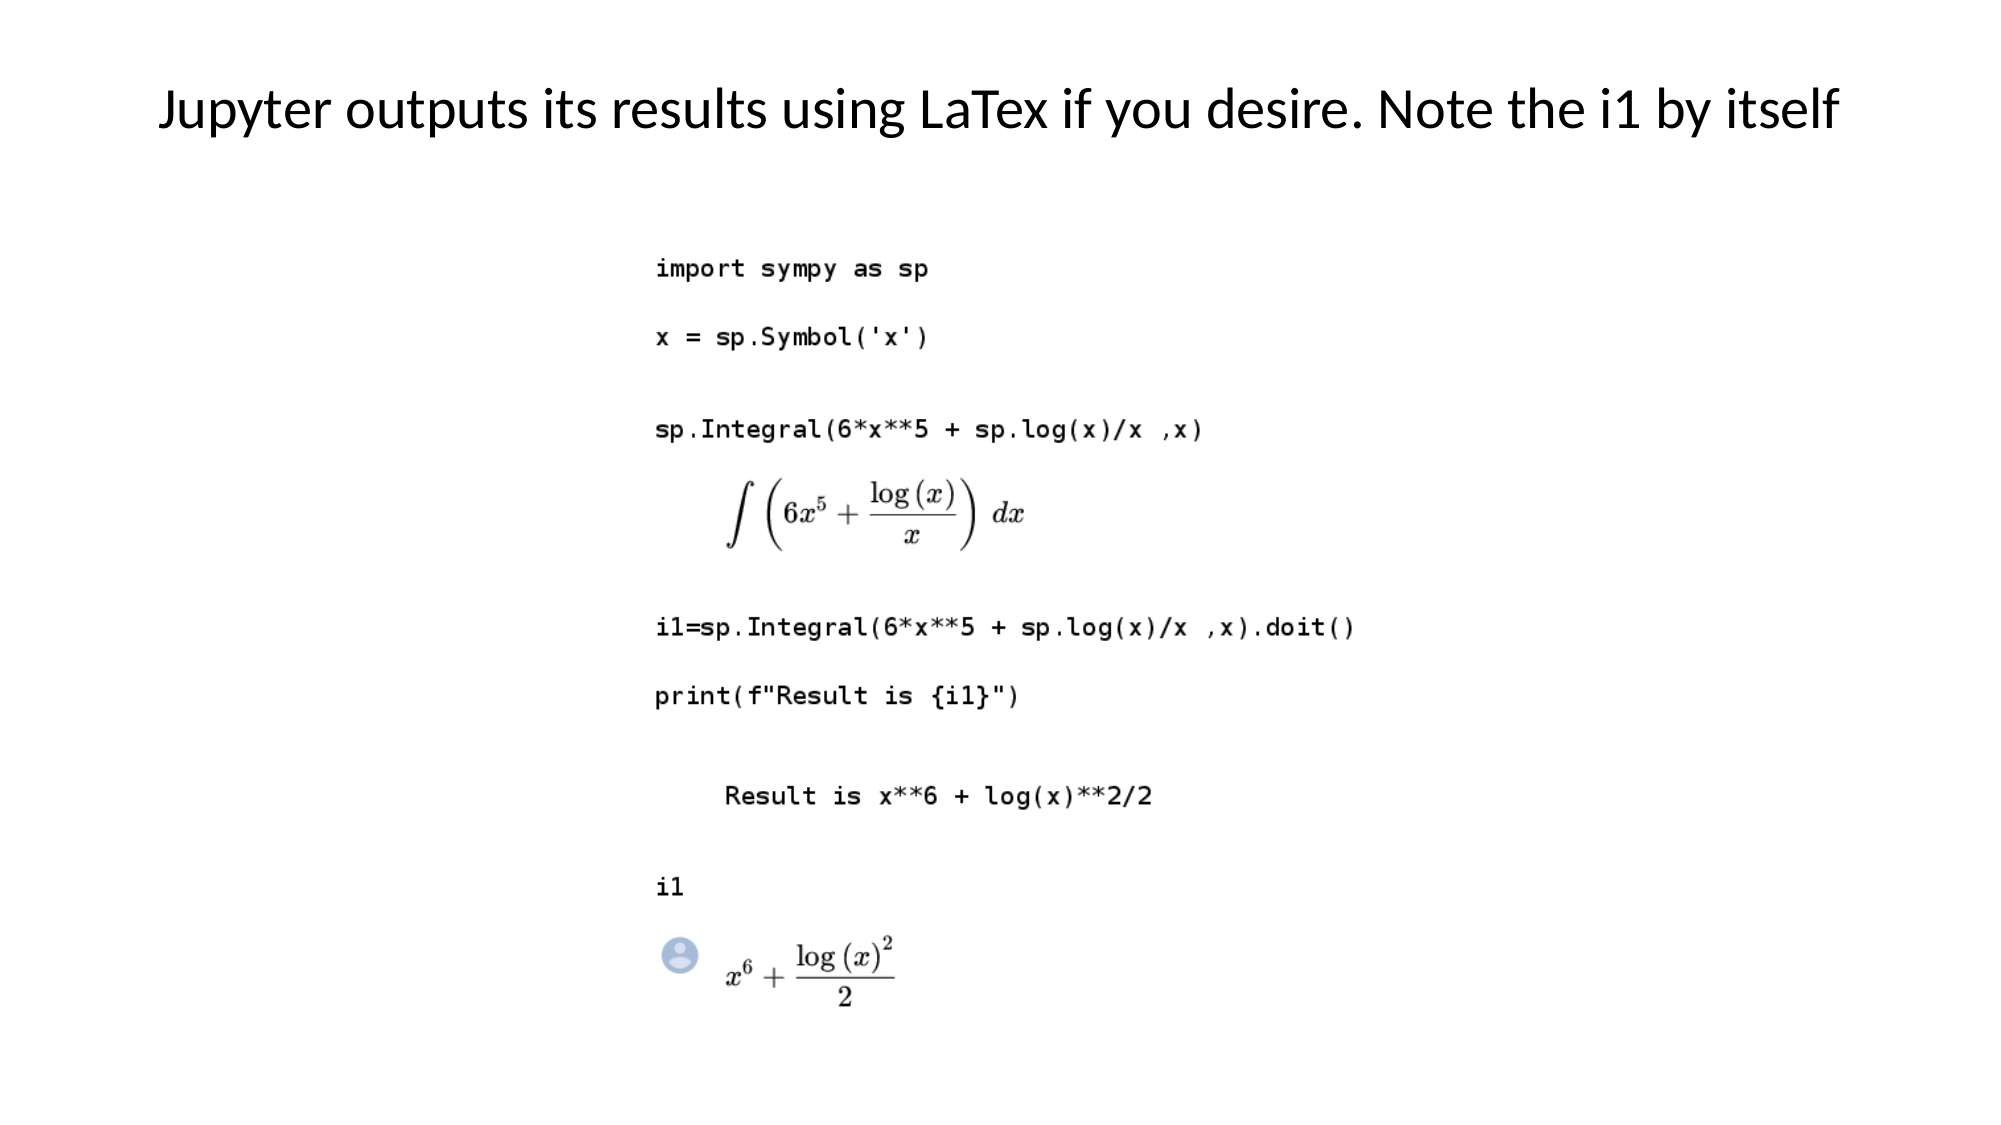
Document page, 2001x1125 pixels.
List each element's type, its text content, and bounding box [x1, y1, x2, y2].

title Jupyter outputs its results using LaTex if you desire. Note the i1 by itself [99, 45, 1900, 165]
picture [576, 191, 1501, 1083]
